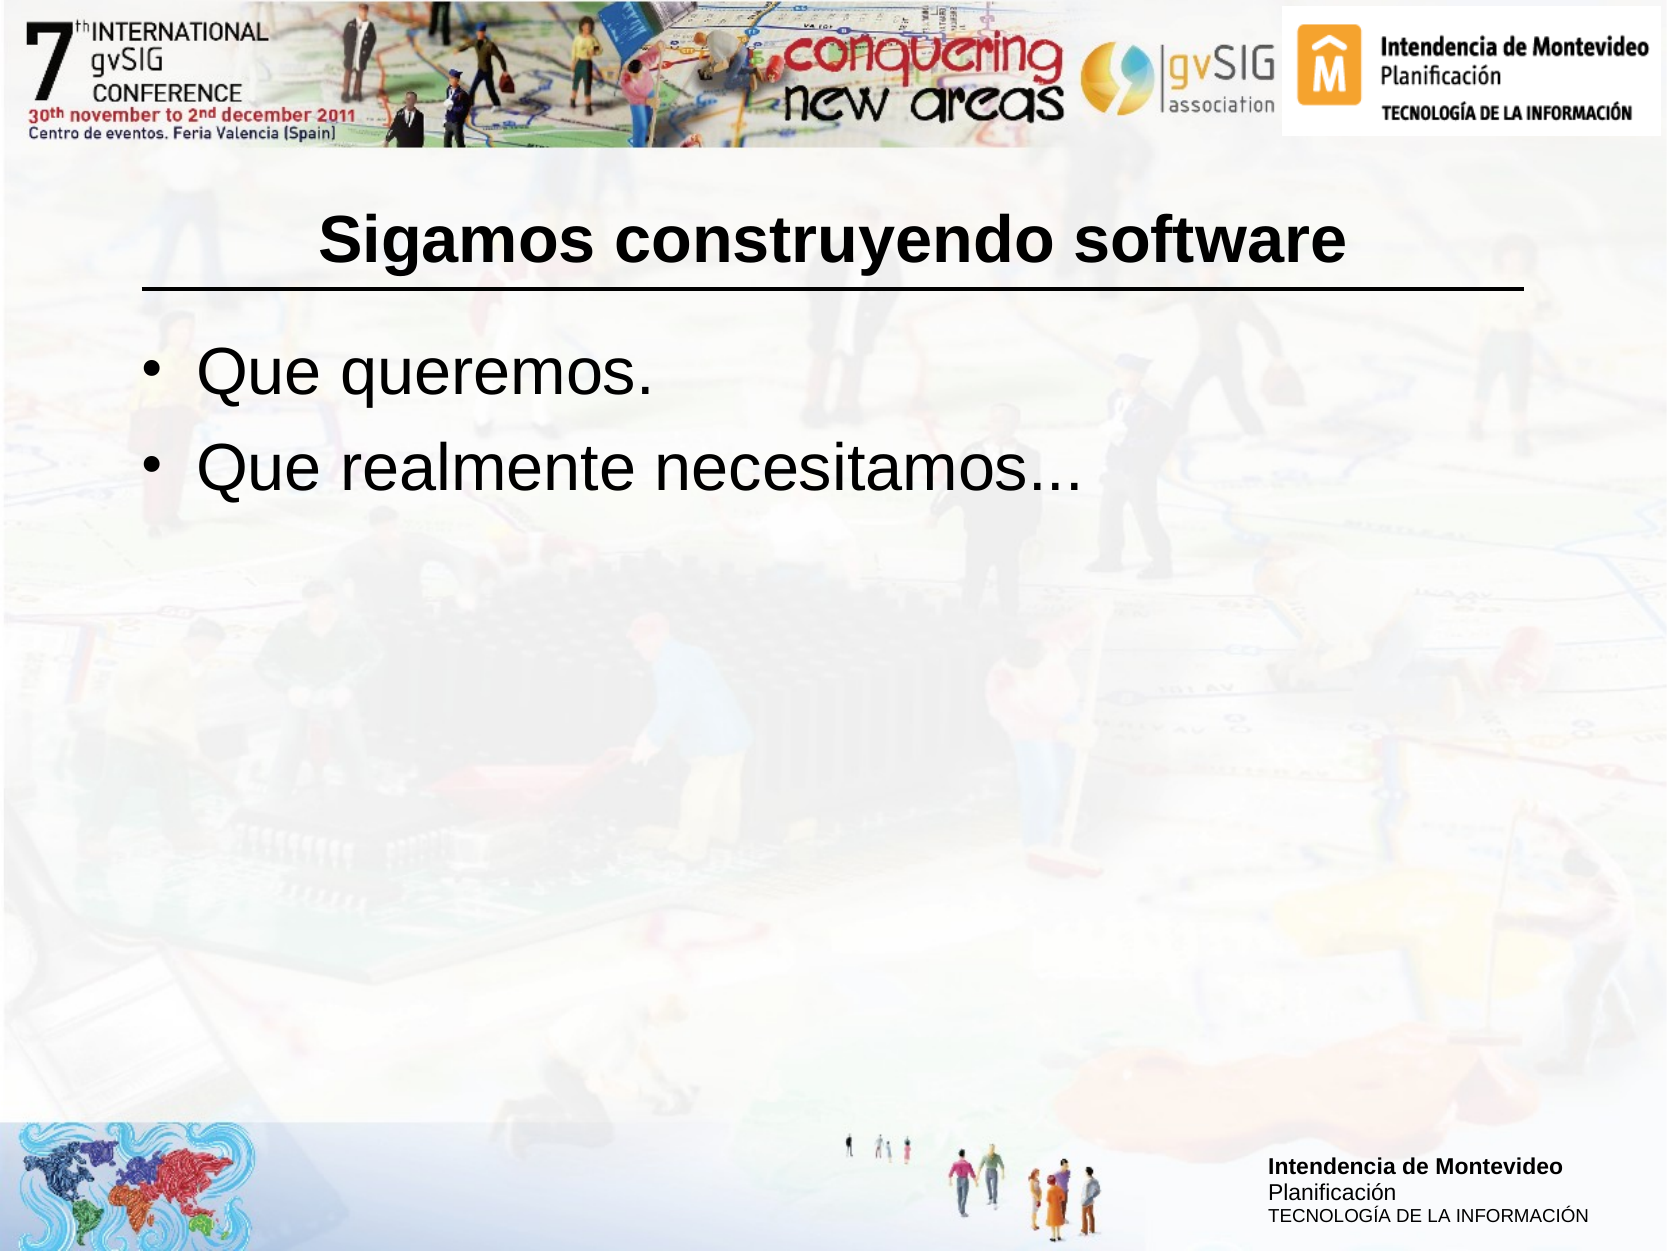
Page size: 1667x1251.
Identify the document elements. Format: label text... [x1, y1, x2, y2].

picture [0, 0, 1667, 1251]
list Que queremos. Que realmente necesitamos... [125, 319, 1542, 1085]
title Sigamos construyendo software [124, 188, 1542, 284]
